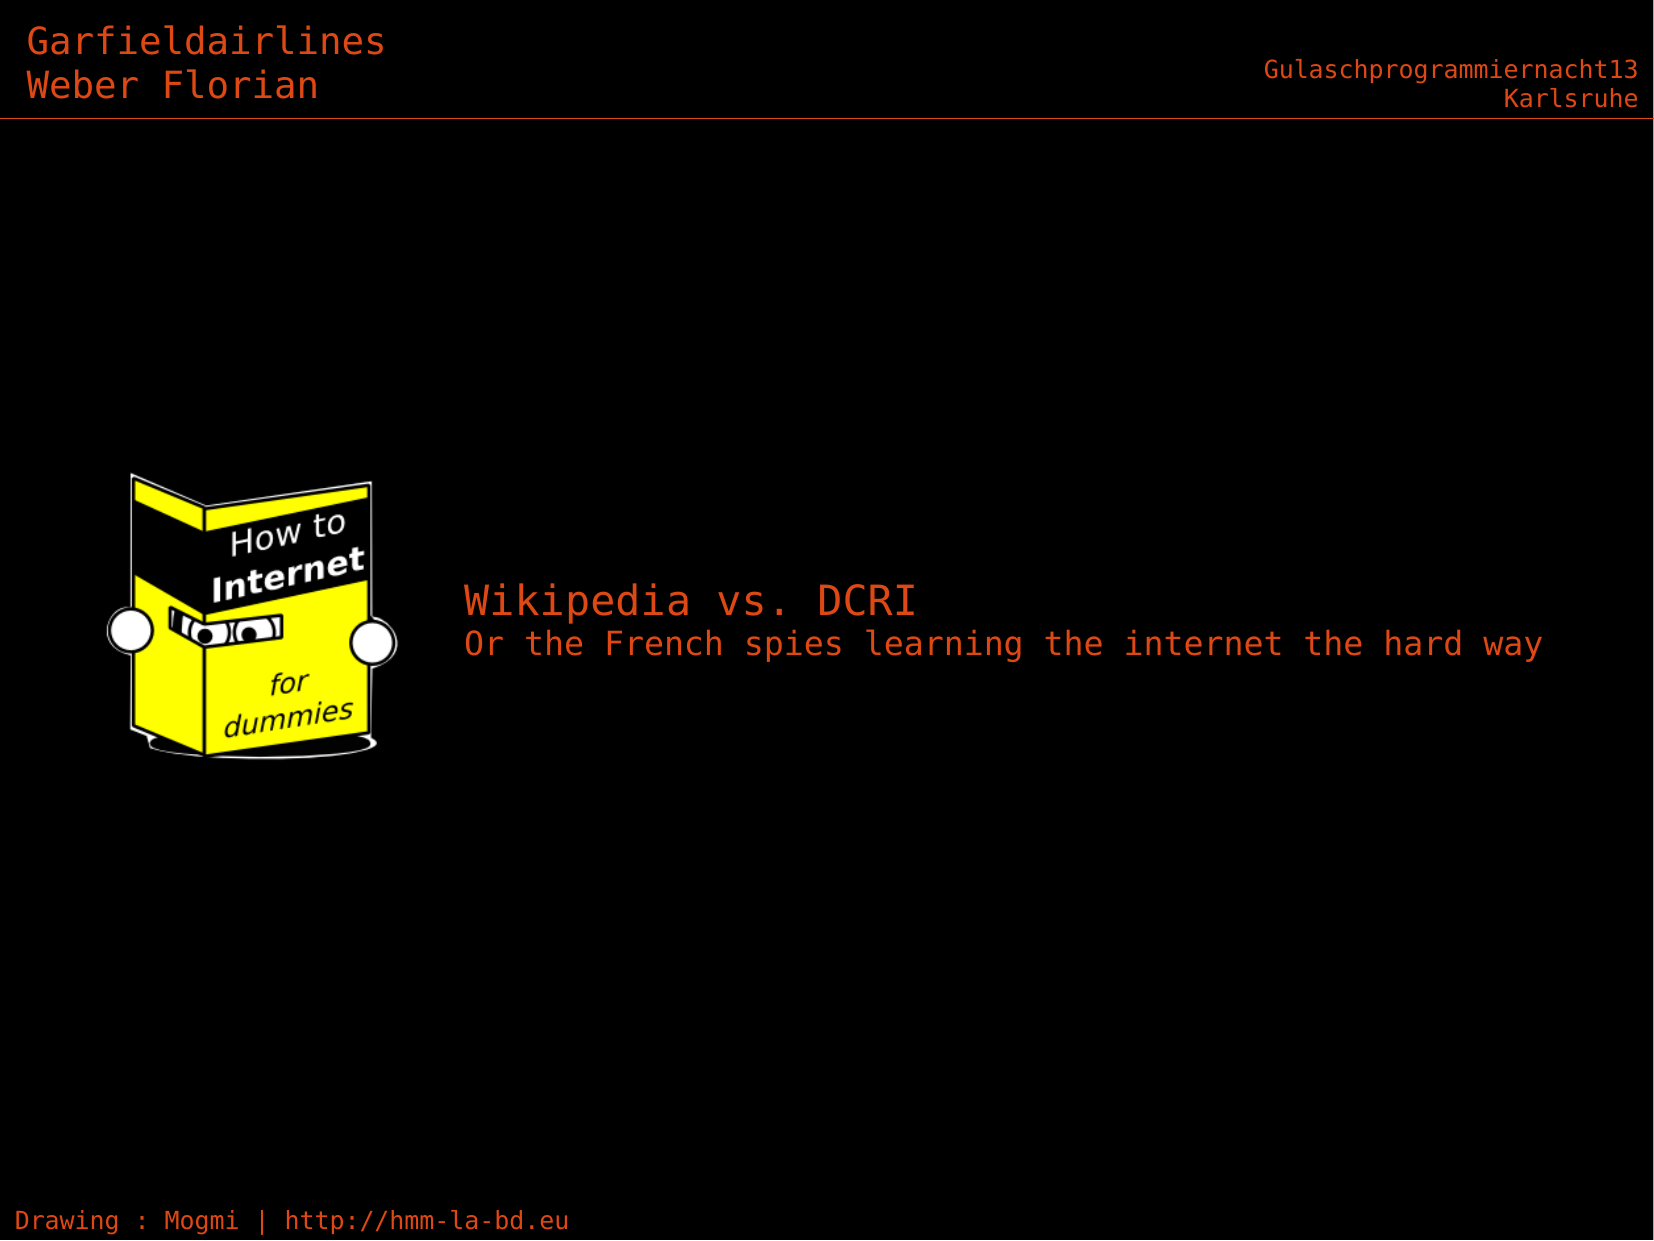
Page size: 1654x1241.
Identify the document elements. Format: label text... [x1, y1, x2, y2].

picture [28, 404, 485, 836]
text_box Gulaschprogrammiernacht13 Karlsruhe [1248, 47, 1654, 121]
text_box Wikipedia vs. DCRI Or the French spies learning the internet the hard way [449, 569, 1560, 671]
text_box Drawing : Mogmi | http://hmm-la-bd.eu [0, 1198, 957, 1241]
text_box Garfieldairlines Weber Florian [11, 12, 969, 115]
